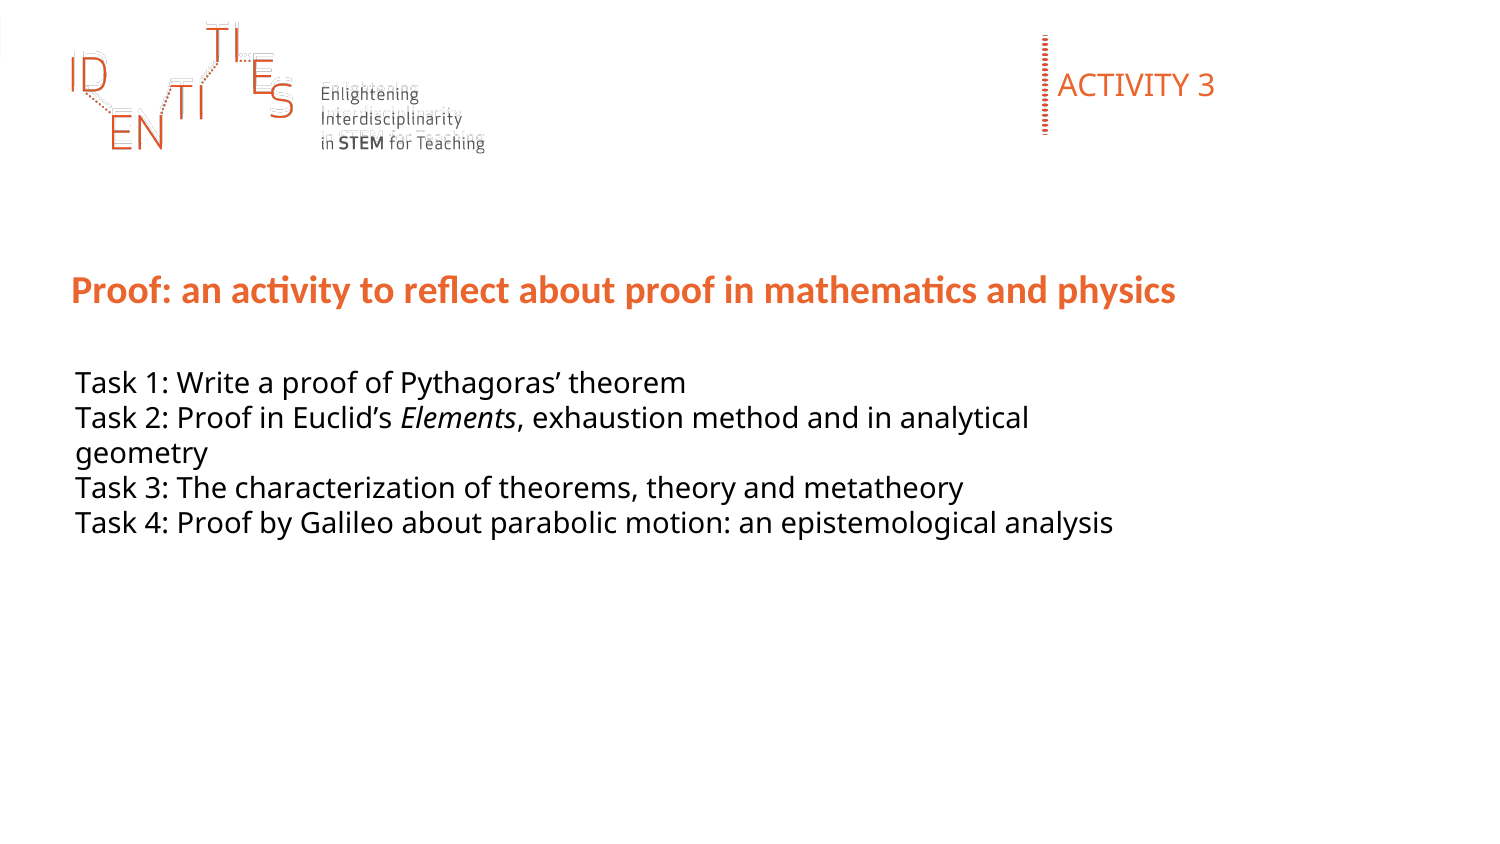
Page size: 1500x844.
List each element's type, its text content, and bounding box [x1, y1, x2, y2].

text_box Task 1: Write a proof of Pythagoras’ theorem Task 2: Proof in Euclid’s Elements, exhaustion method and in analytical geometry Task 3: The characterization of theorems, theory and metatheory Task 4: Proof by Galileo about parabolic motion: an epistemological analysis [60, 349, 1133, 512]
picture [1042, 35, 1051, 135]
text_box ACTIVITY 3 [1046, 60, 1444, 109]
text_box [31, 253, 1432, 543]
picture [71, 18, 485, 157]
